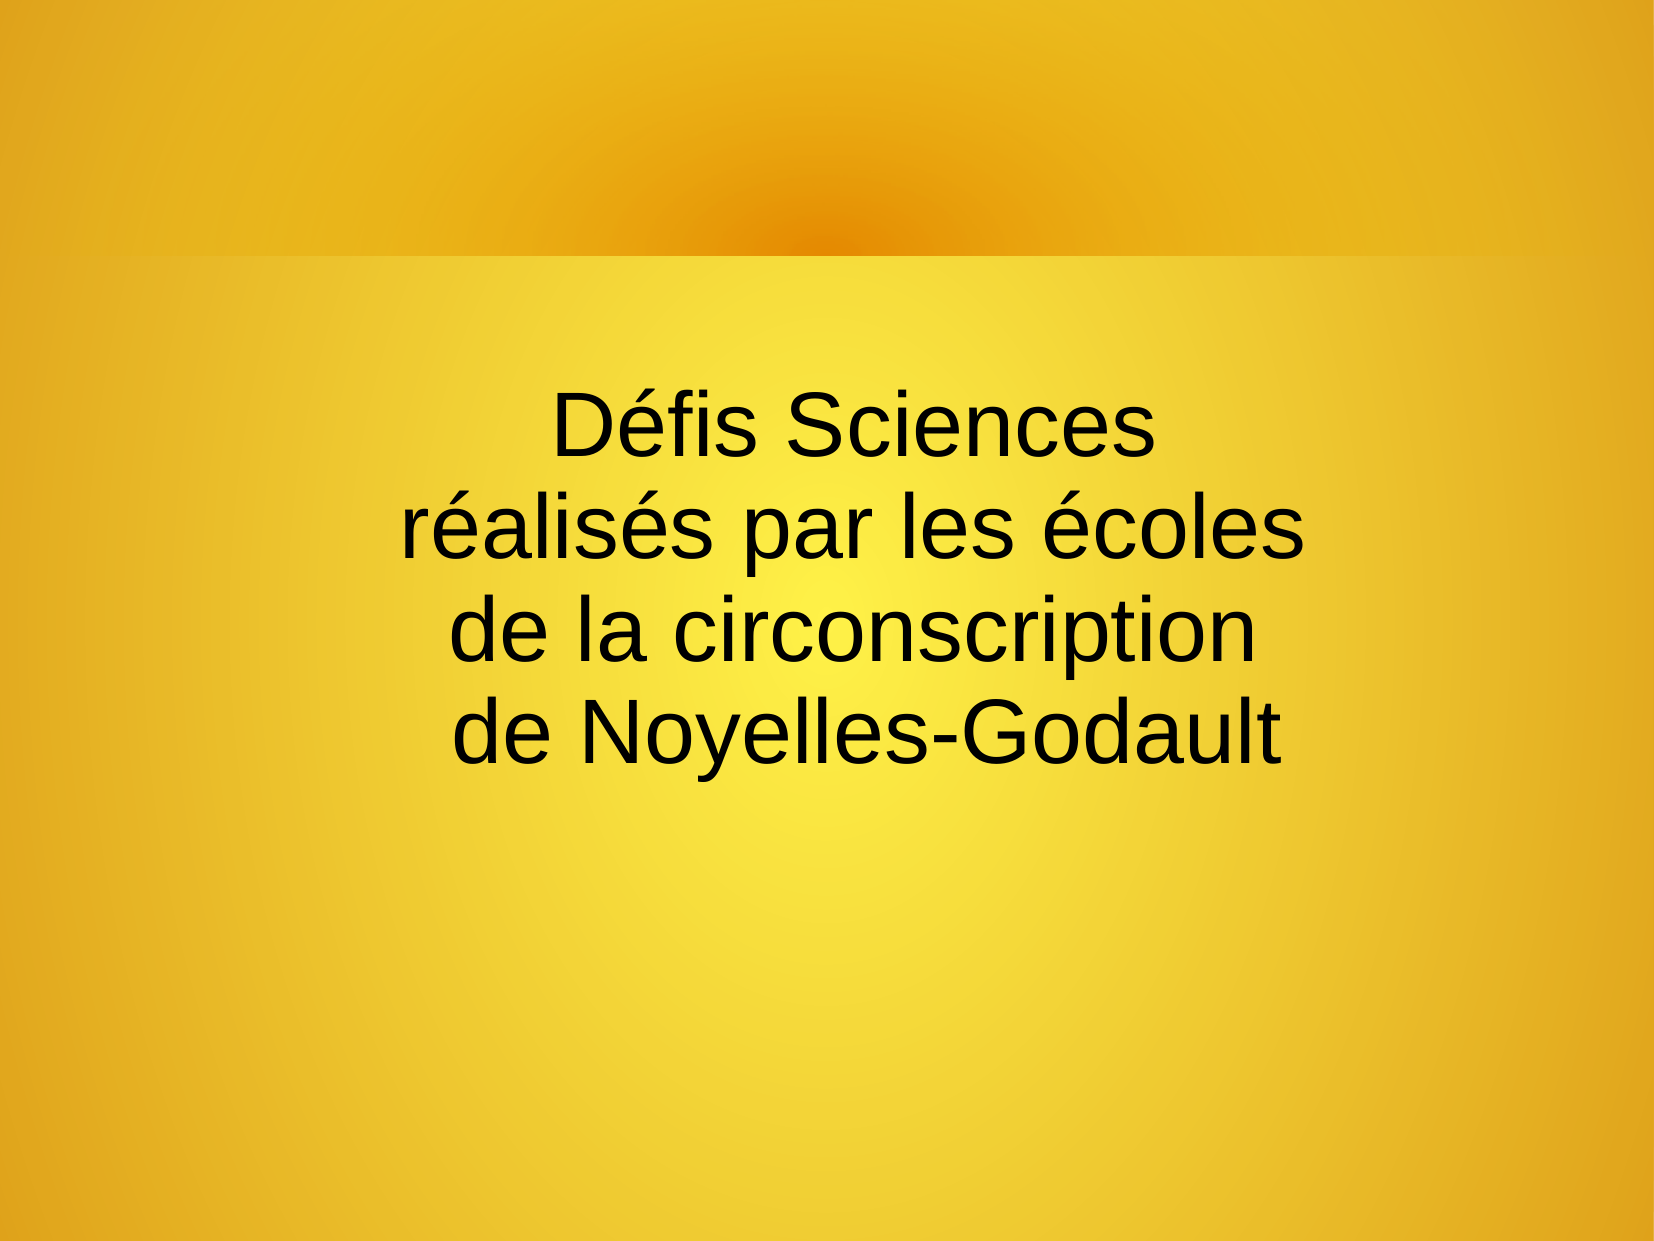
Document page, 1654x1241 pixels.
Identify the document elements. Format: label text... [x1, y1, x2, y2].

text_box Défis Sciences réalisés par les écoles de la circonscription de Noyelles-Godault [248, 366, 1487, 807]
